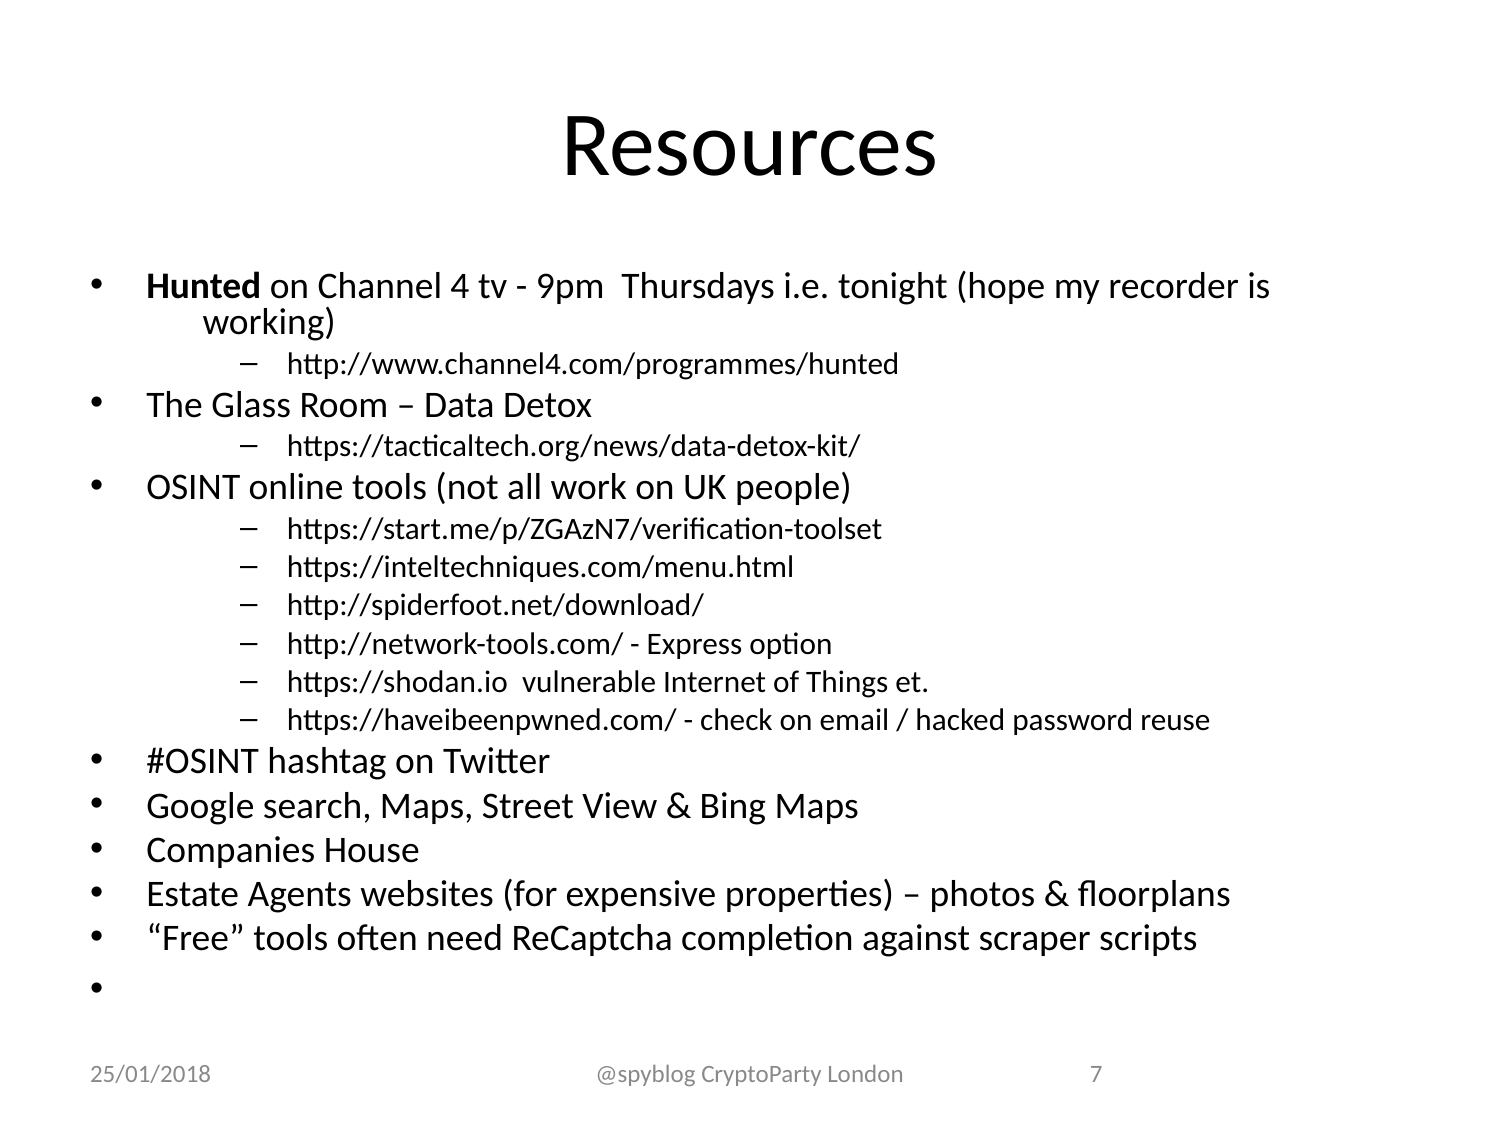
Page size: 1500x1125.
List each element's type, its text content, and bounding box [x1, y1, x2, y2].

text_box ‹#› [1074, 1042, 1426, 1103]
list Hunted on Channel 4 tv - 9pm Thursdays i.e. tonight (hope my recorder is working) http://www.channel4.com/programmes/hunted The Glass Room – Data Detox https://tacticaltech.org/news/data-detox-kit/ OSINT online tools (not all work on UK people) https://start.me/p/ZGAzN7/verification-toolset https://inteltechniques.com/menu.html http://spiderfoot.net/download/ http://network-tools.com/ - Express option https://shodan.io vulnerable Internet of Things et. https://haveibeenpwned.com/ - check on email / hacked password reuse #OSINT hashtag on Twitter Google search, Maps, Street View & Bing Maps Companies House Estate Agents websites (for expensive properties) – photos & floorplans “Free” tools often need ReCaptcha completion against scraper scripts [75, 262, 1426, 1005]
text_box 25/01/2018 [75, 1042, 426, 1103]
text_box @spyblog CryptoParty London [512, 1042, 988, 1103]
title Resources [75, 45, 1426, 233]
